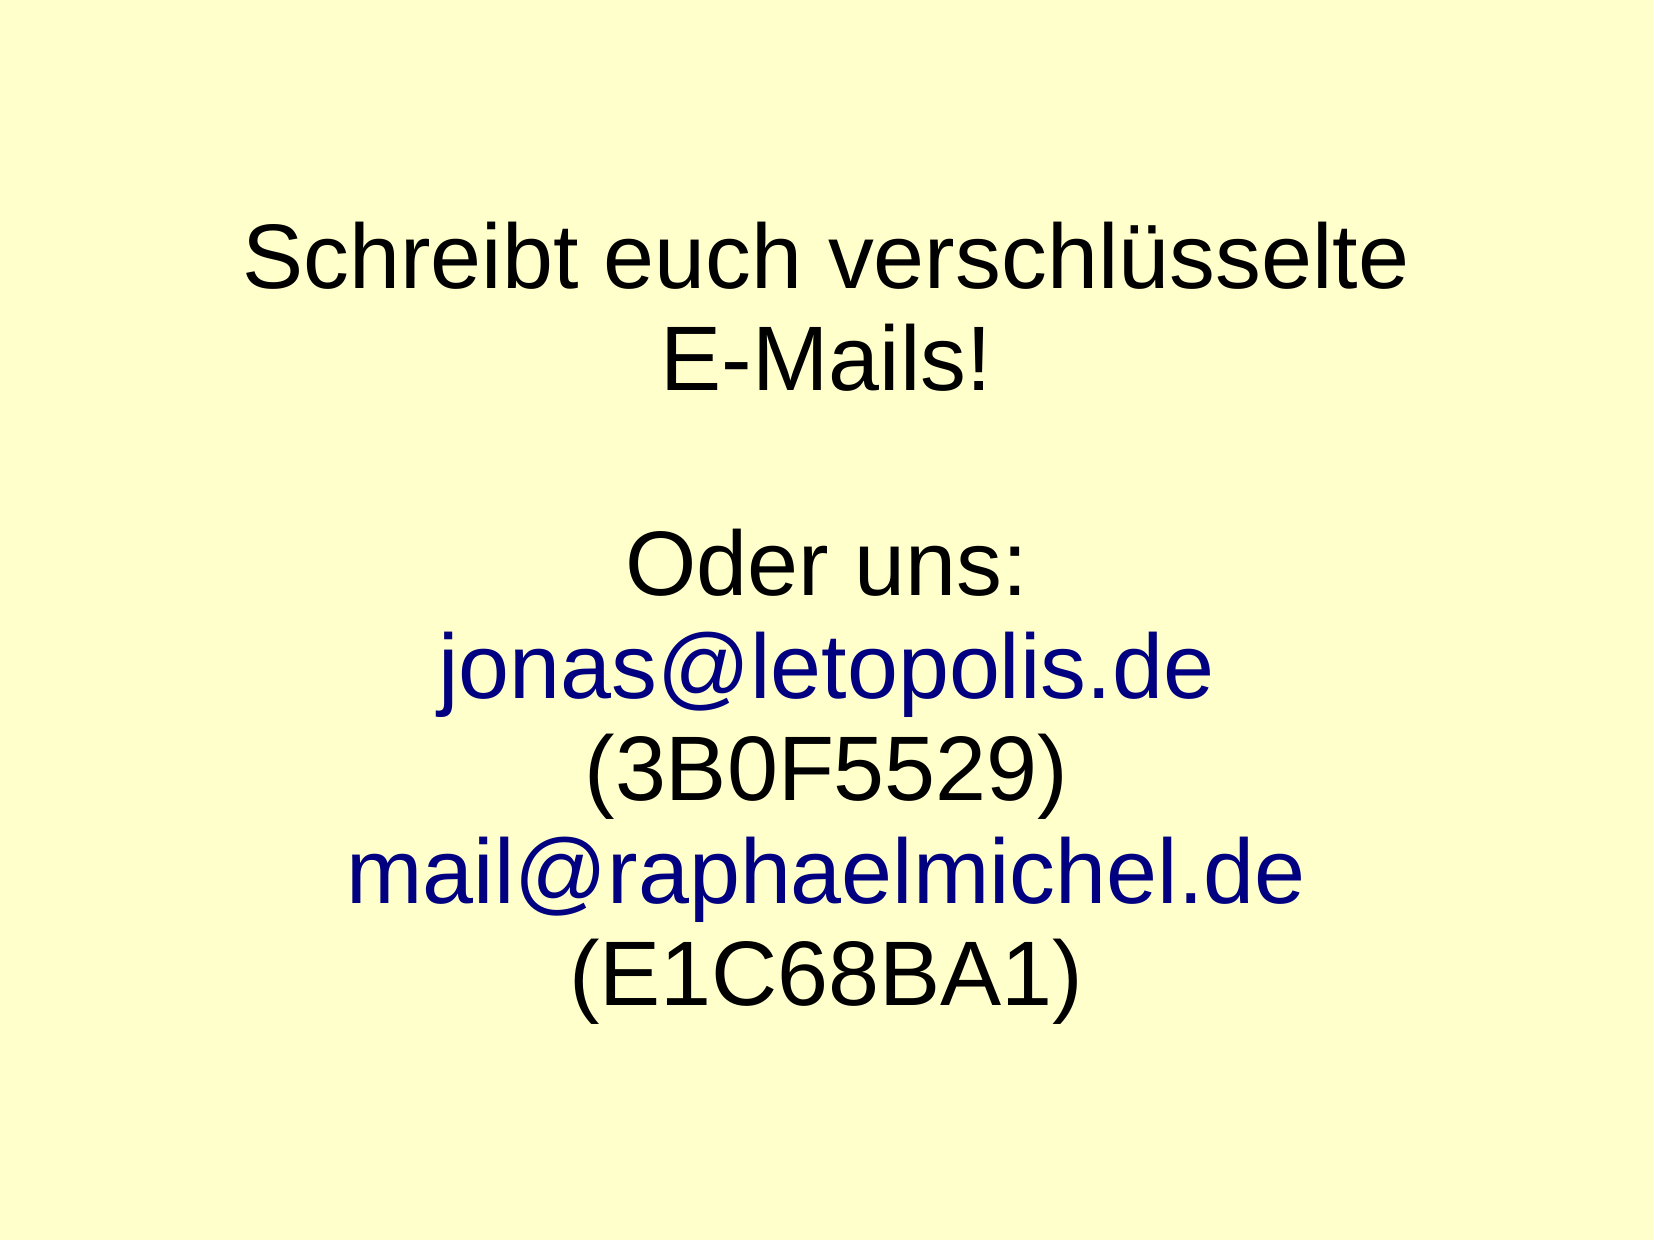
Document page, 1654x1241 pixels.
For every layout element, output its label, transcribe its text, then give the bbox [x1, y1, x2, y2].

title Schreibt euch verschlüsselte E-Mails! Oder uns: jonas@letopolis.de (3B0F5529) mail@raphaelmichel.de (E1C68BA1) [82, 49, 1571, 1182]
